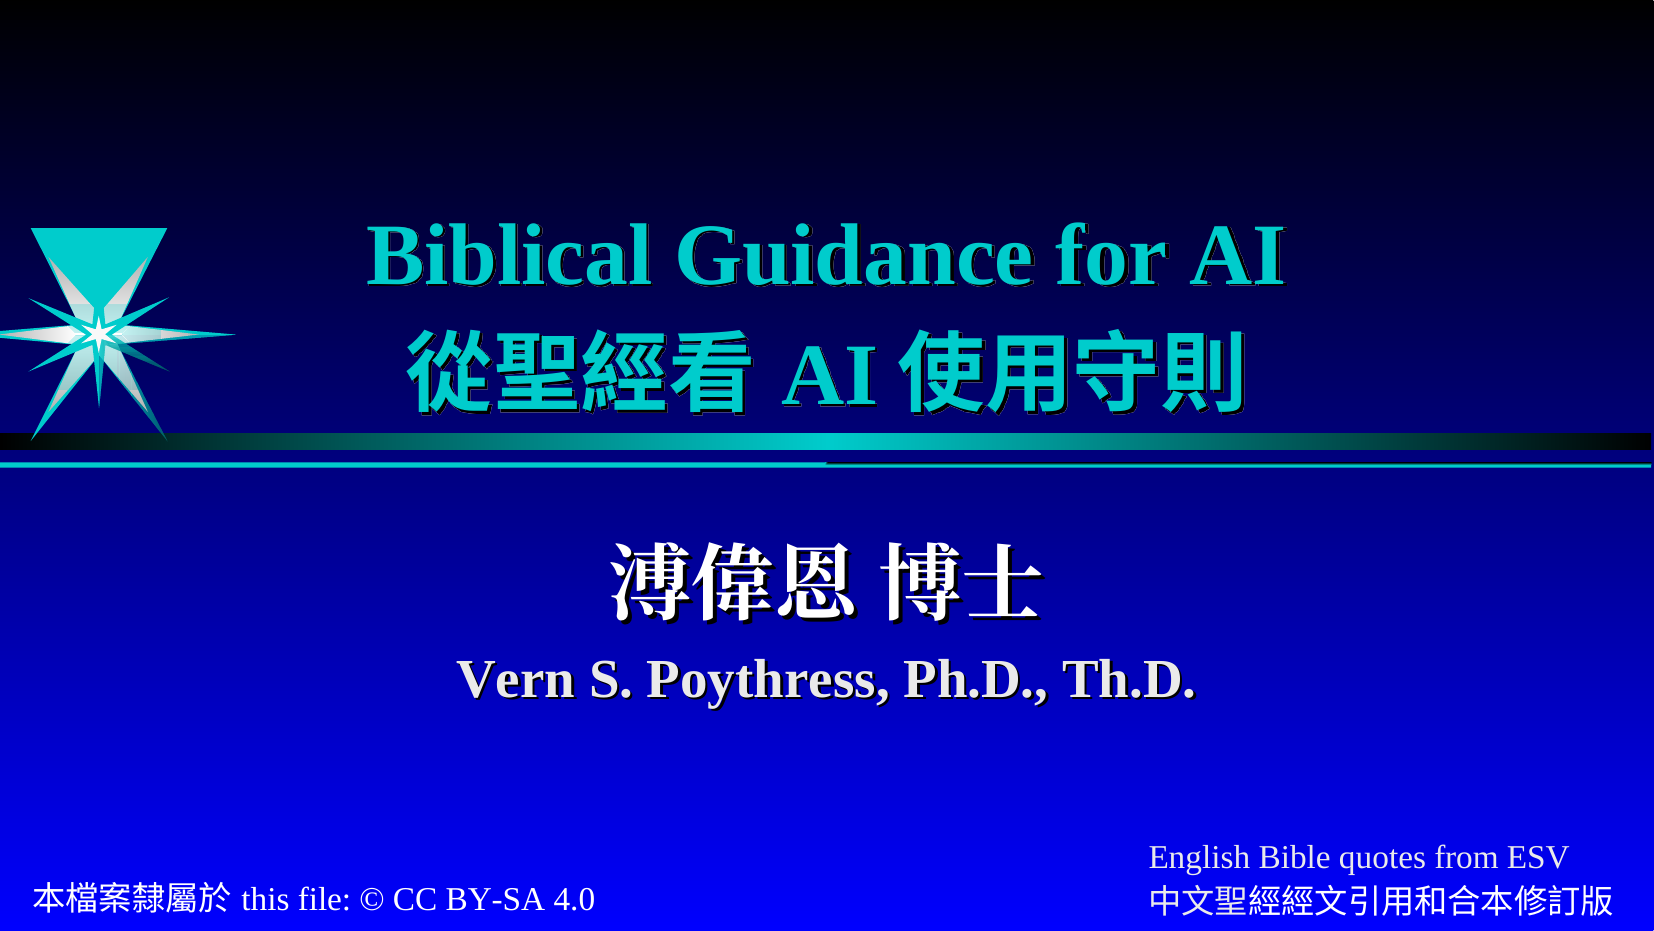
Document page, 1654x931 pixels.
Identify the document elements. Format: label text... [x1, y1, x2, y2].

text_box 溥偉恩 博士 Vern S. Poythress, Ph.D., Th.D. [82, 525, 1571, 801]
text_box English Bible quotes from ESV 中文聖經經文引用和合本修訂版 [1133, 830, 1654, 931]
text_box 本檔案隸屬於this file: © CC BY-SA 4.0 [17, 864, 928, 931]
title Biblical Guidance for AI 從聖經看AI使用守則 [124, 198, 1530, 438]
